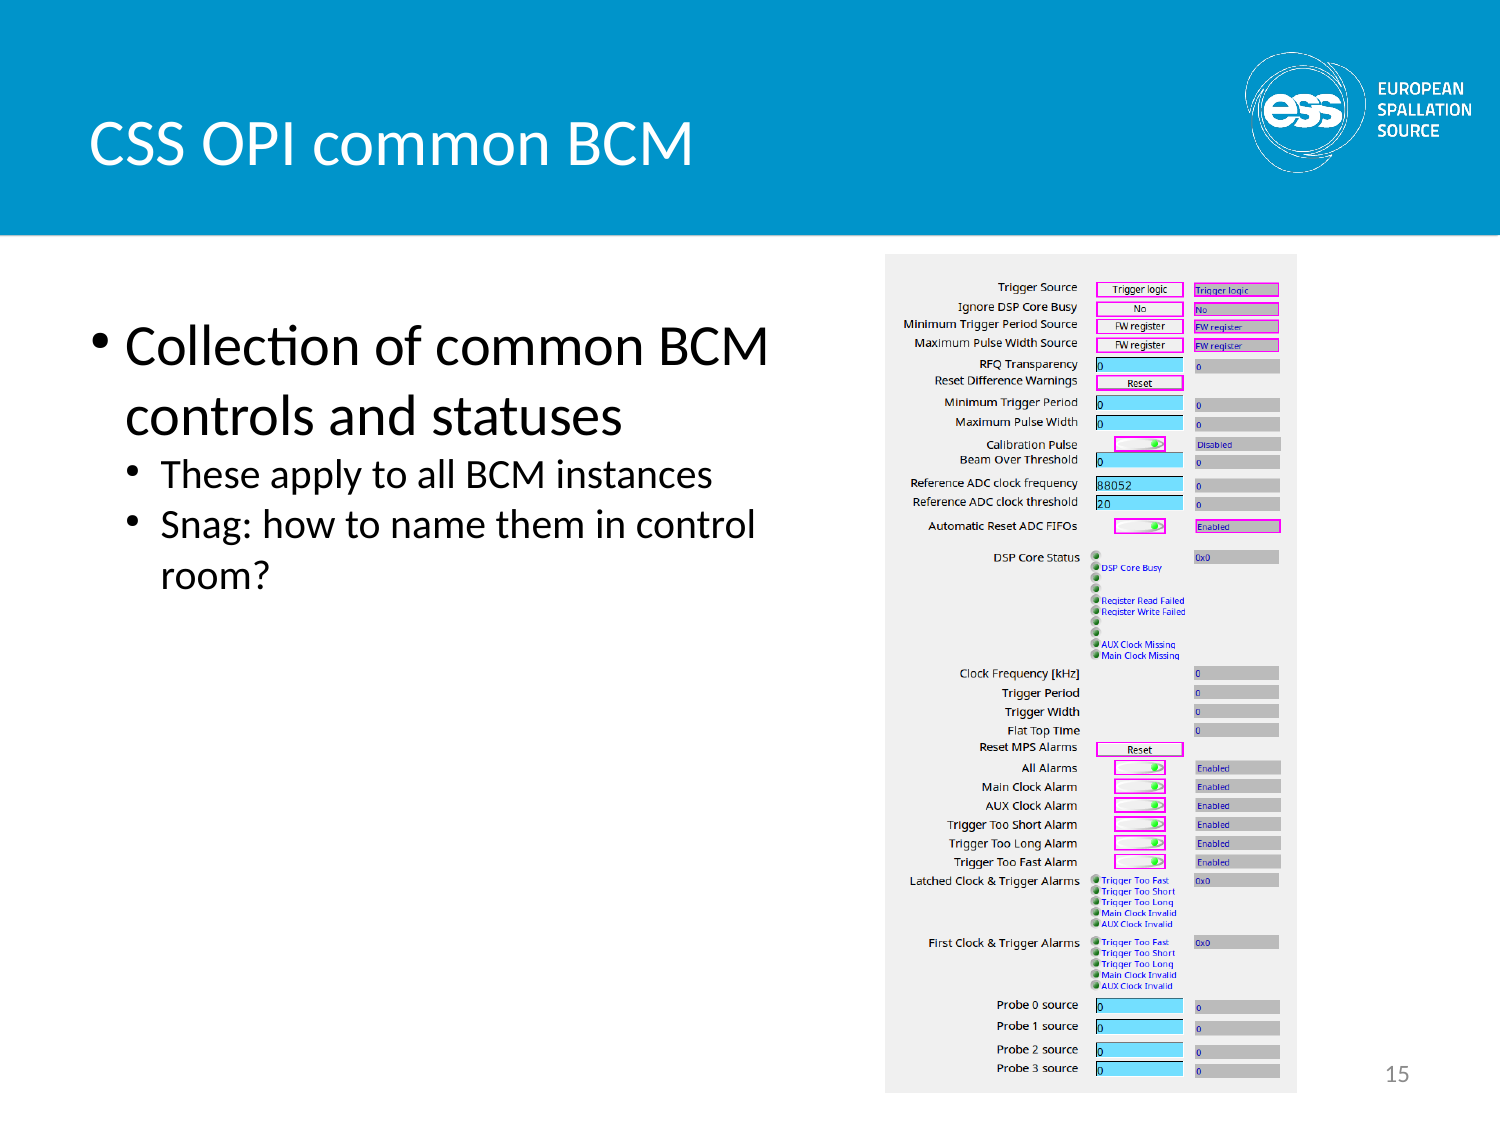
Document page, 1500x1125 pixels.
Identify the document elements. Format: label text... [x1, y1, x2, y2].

text_box <number> [1074, 1042, 1425, 1103]
text_box CSS OPI common BCM [75, 45, 1246, 233]
picture [1432, 125, 1438, 136]
picture [885, 254, 1297, 1093]
picture [1389, 104, 1393, 115]
picture [1398, 109, 1406, 115]
picture [1379, 83, 1385, 94]
picture [1454, 83, 1458, 94]
text_box Collection of common BCM controls and statuses These apply to all BCM instances Snag: how to name them in control room? [75, 254, 871, 1051]
picture [1443, 86, 1450, 93]
picture [1423, 83, 1430, 94]
picture [1400, 83, 1407, 94]
picture [1436, 104, 1444, 115]
picture [1418, 104, 1423, 115]
picture [1264, 94, 1342, 127]
picture [1409, 104, 1415, 115]
picture [1422, 125, 1428, 134]
